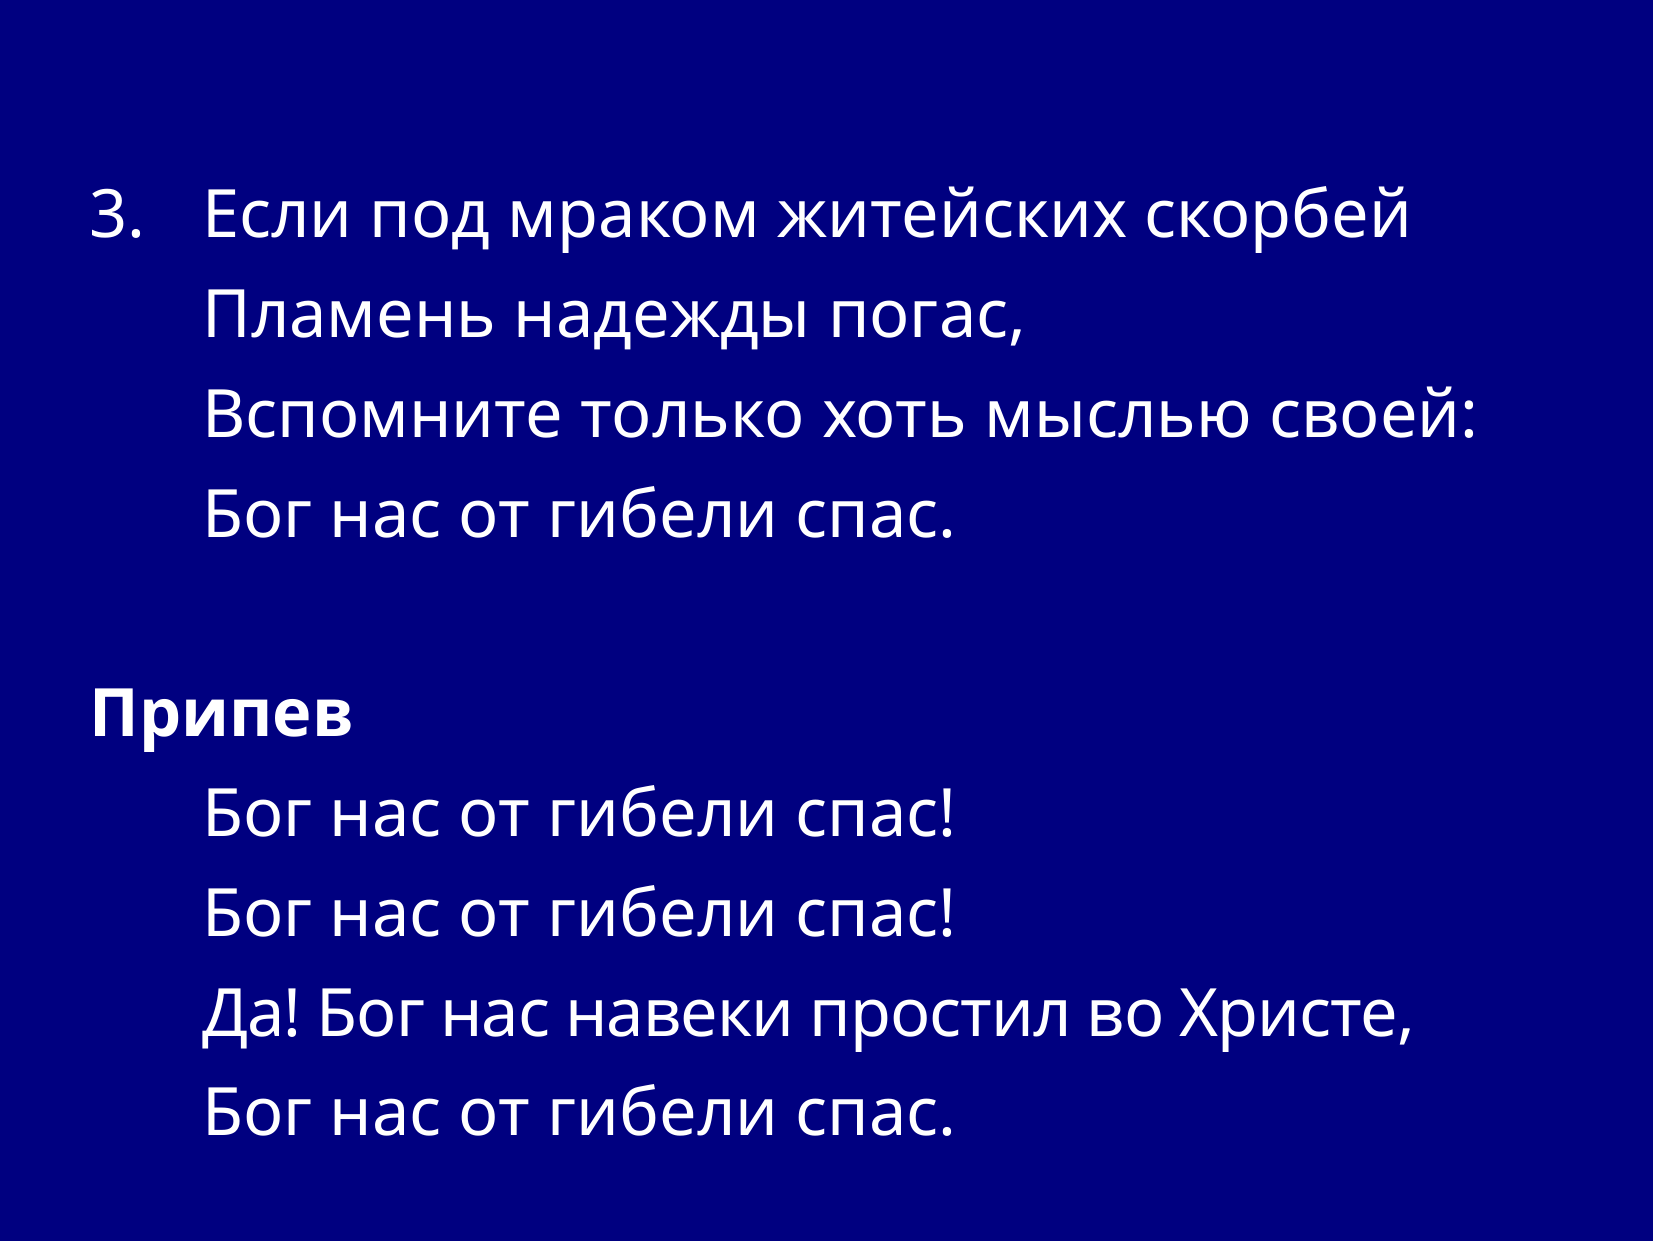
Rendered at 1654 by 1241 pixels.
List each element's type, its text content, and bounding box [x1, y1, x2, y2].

text_box 3. Если под мраком житейских скорбей Пламень надежды погас, Вспомните только хоть мыслью своей: Бог нас от гибели спас. Припев Бог нас от гибели спас! Бог нас от гибели спас! Да! Бог нас навеки простил во Христе, Бог нас от гибели спас. [75, 150, 1576, 1163]
